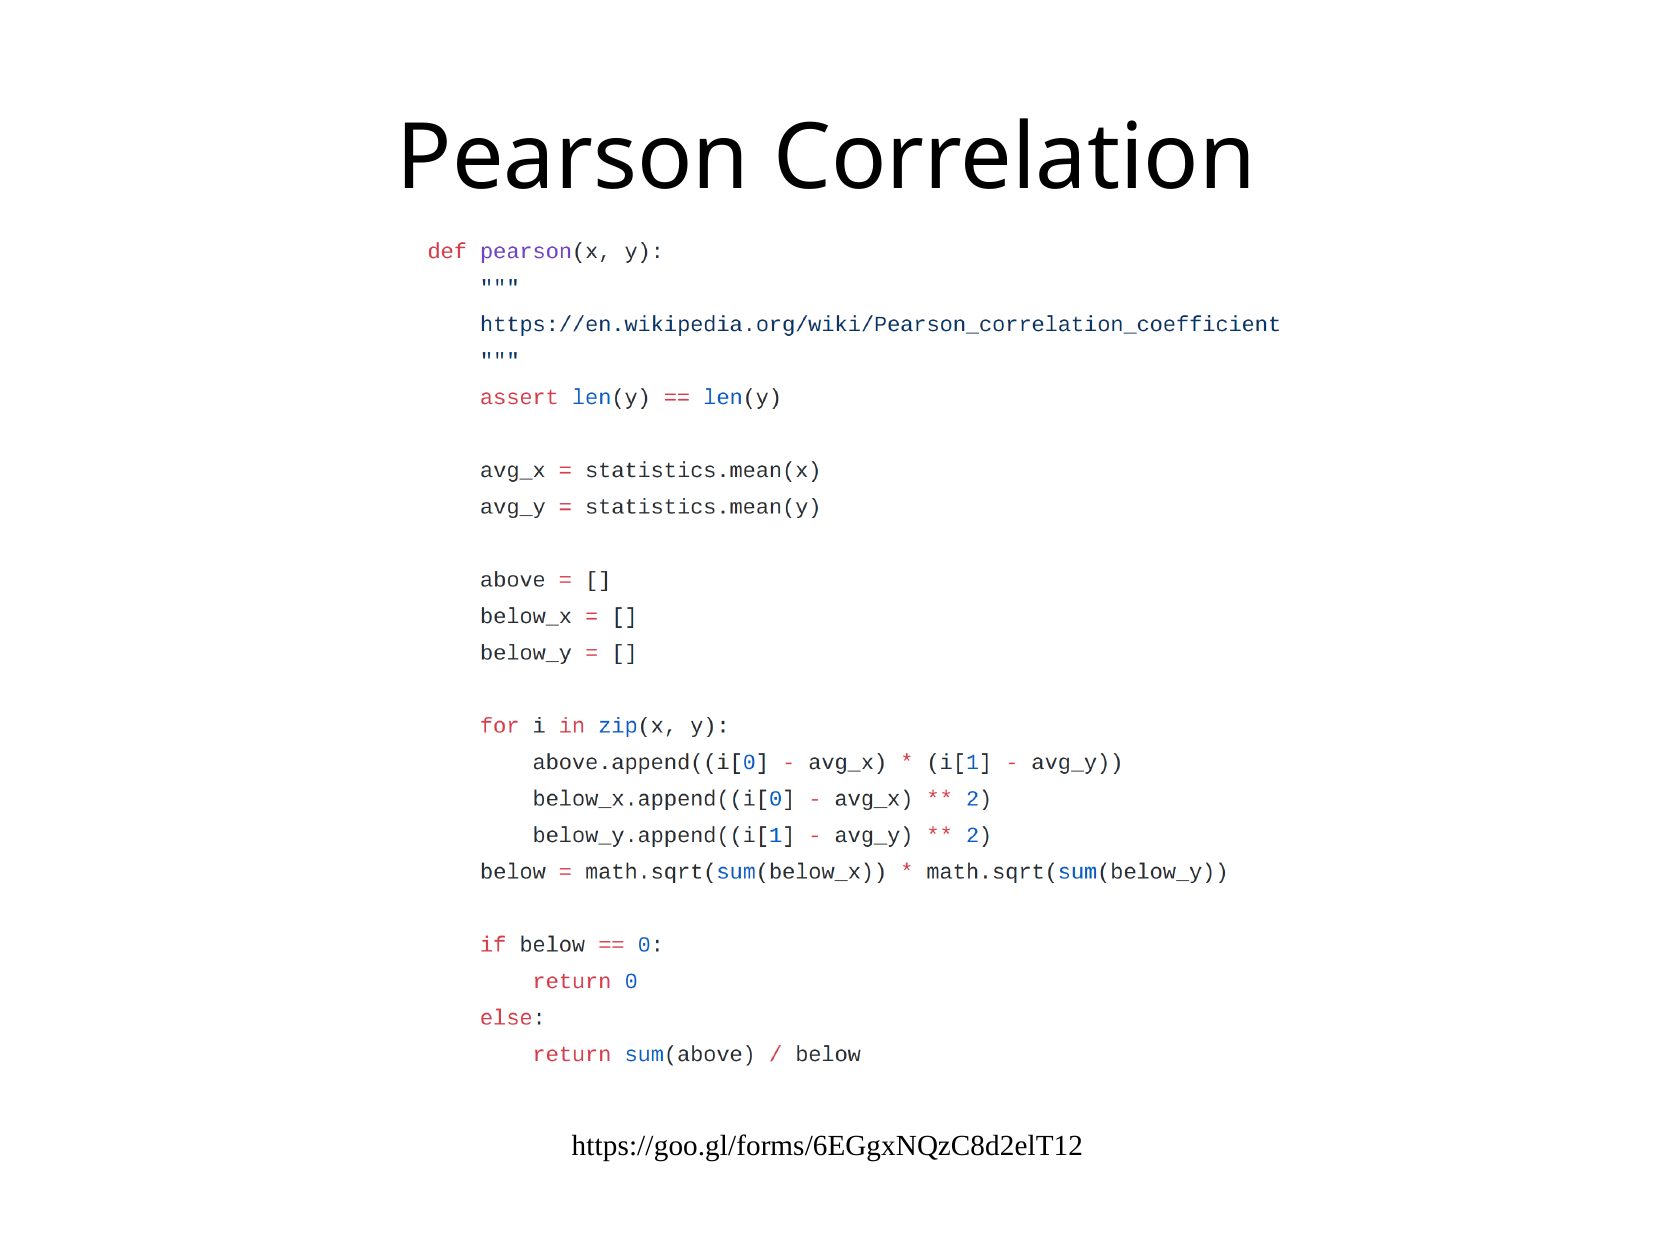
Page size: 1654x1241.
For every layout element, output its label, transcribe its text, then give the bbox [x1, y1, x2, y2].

picture [418, 234, 1363, 1066]
title Pearson Correlation [82, 49, 1571, 257]
